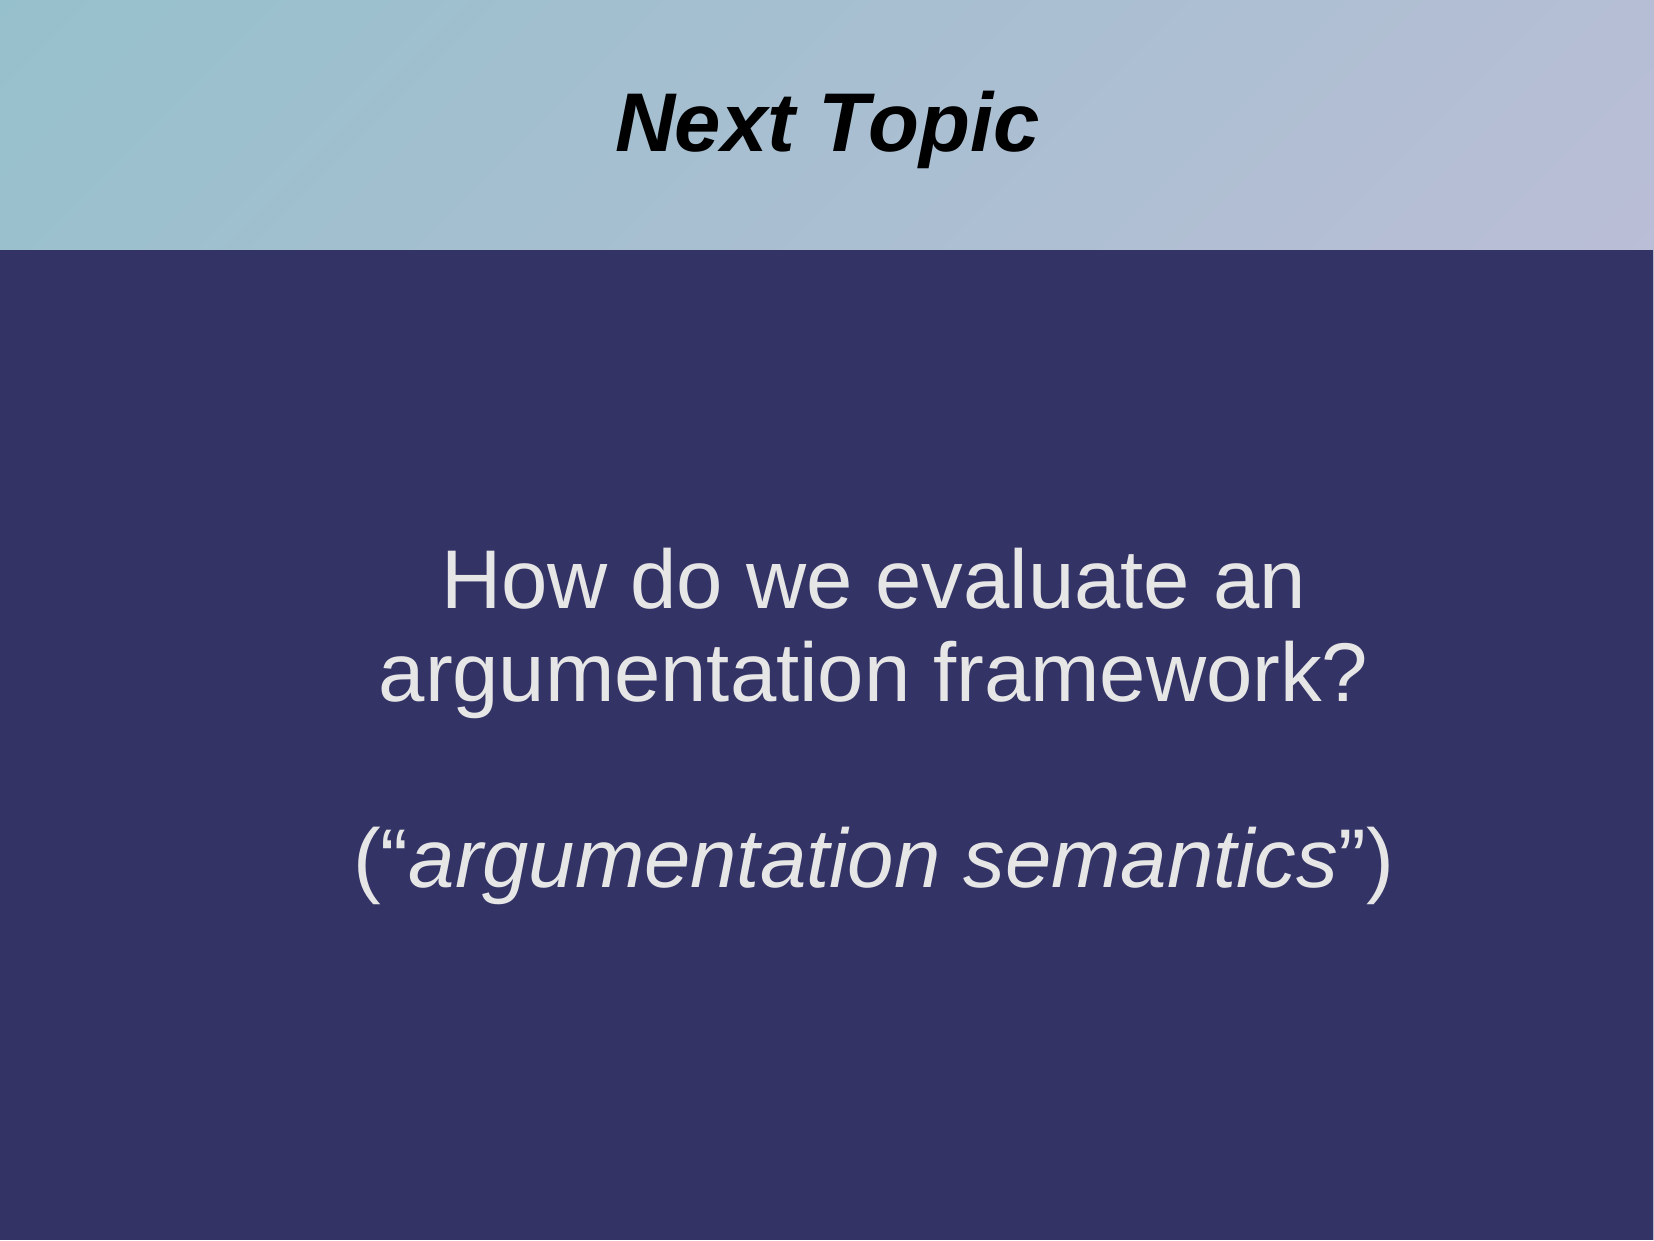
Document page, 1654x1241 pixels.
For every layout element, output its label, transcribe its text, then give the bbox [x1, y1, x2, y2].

title Next Topic [121, 19, 1534, 227]
list How do we evaluate an argumentation framework? (“argumentation semantics”) [178, 364, 1570, 1085]
